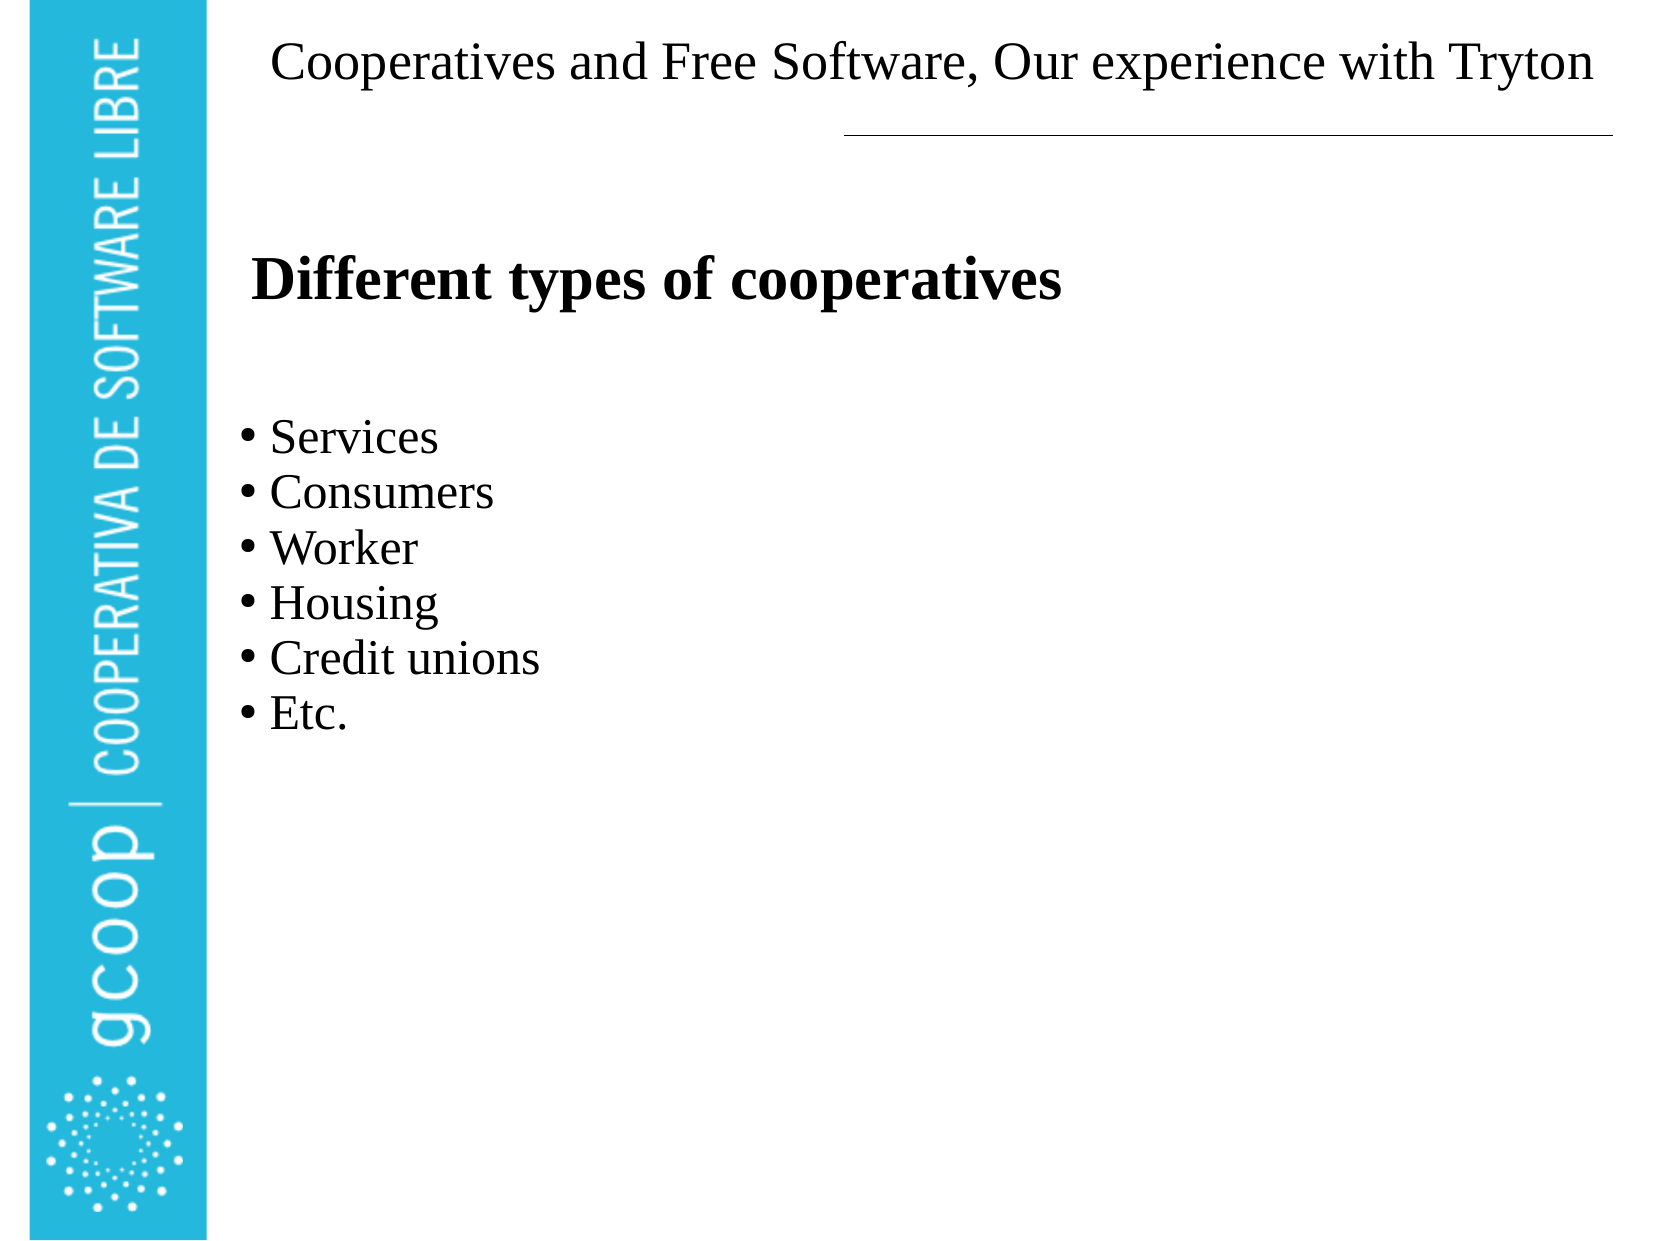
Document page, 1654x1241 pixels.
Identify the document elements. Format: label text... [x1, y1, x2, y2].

text_box [29, 0, 207, 1241]
picture [46, 38, 183, 1212]
text_box Services Consumers Worker Housing Credit unions Etc. [224, 401, 1595, 780]
text_box Different types of cooperatives [236, 236, 1211, 333]
text_box Cooperatives and Free Software, Our experience with Tryton [242, 23, 1654, 104]
